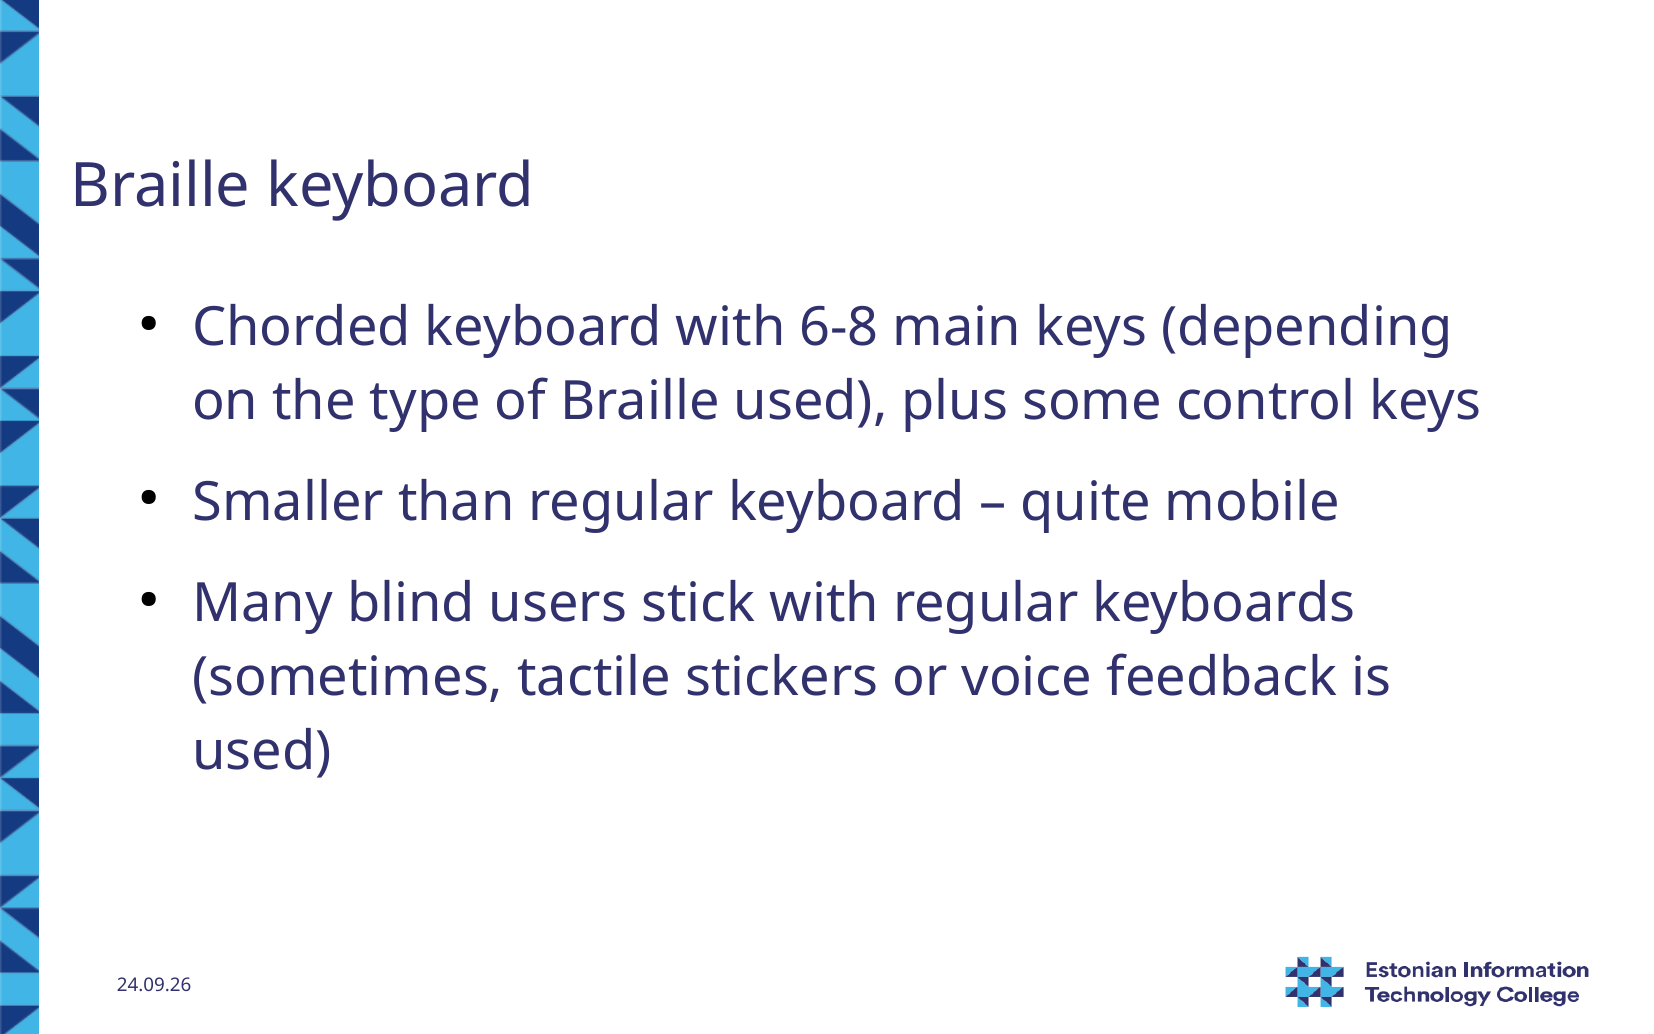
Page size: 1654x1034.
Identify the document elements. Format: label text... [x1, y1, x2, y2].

title Braille keyboard [70, 96, 1207, 270]
list Chorded keyboard with 6-8 main keys (depending on the type of Braille used), plus some control keys Smaller than regular keyboard – quite mobile Many blind users stick with regular keyboards (sometimes, tactile stickers or voice feedback is used) [121, 287, 1533, 970]
